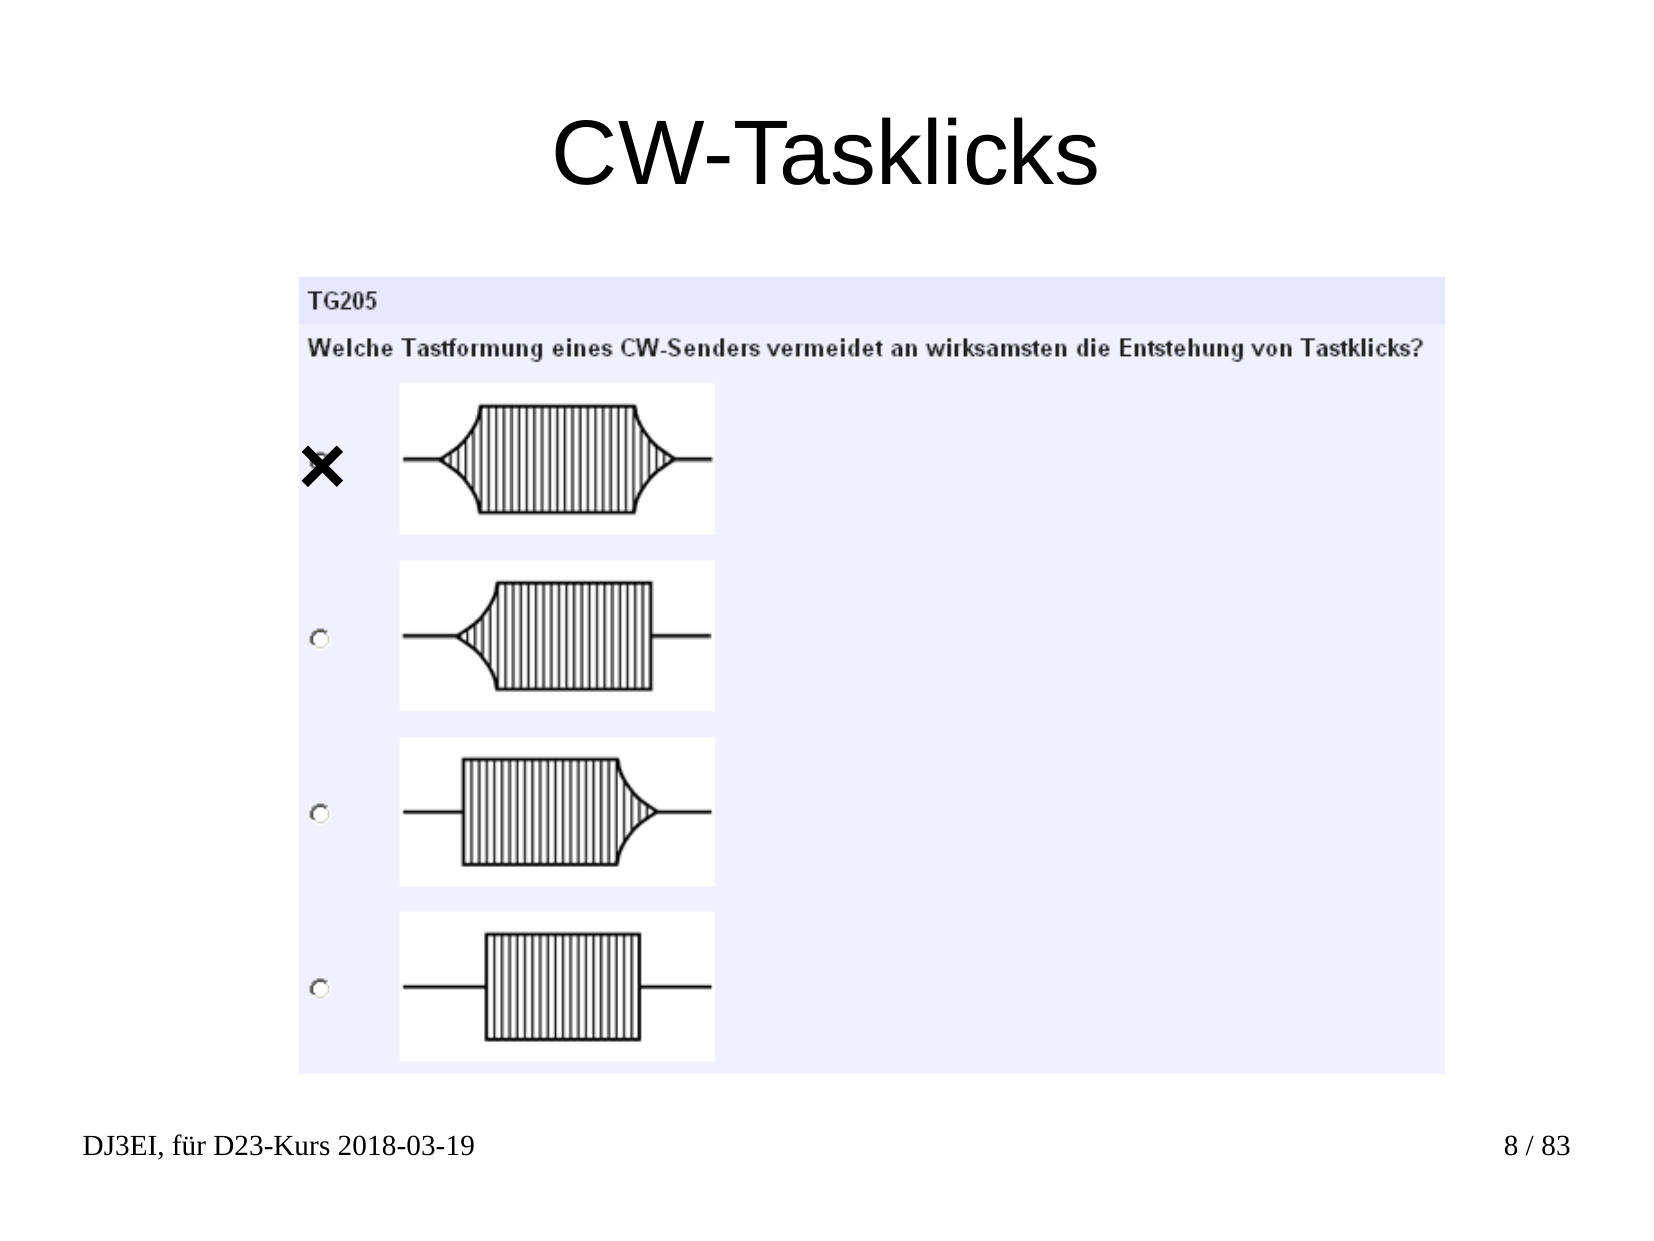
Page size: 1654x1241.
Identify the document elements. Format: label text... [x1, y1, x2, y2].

picture [283, 263, 1445, 1087]
title CW-Tasklicks [82, 49, 1571, 257]
text_box × [283, 411, 345, 520]
